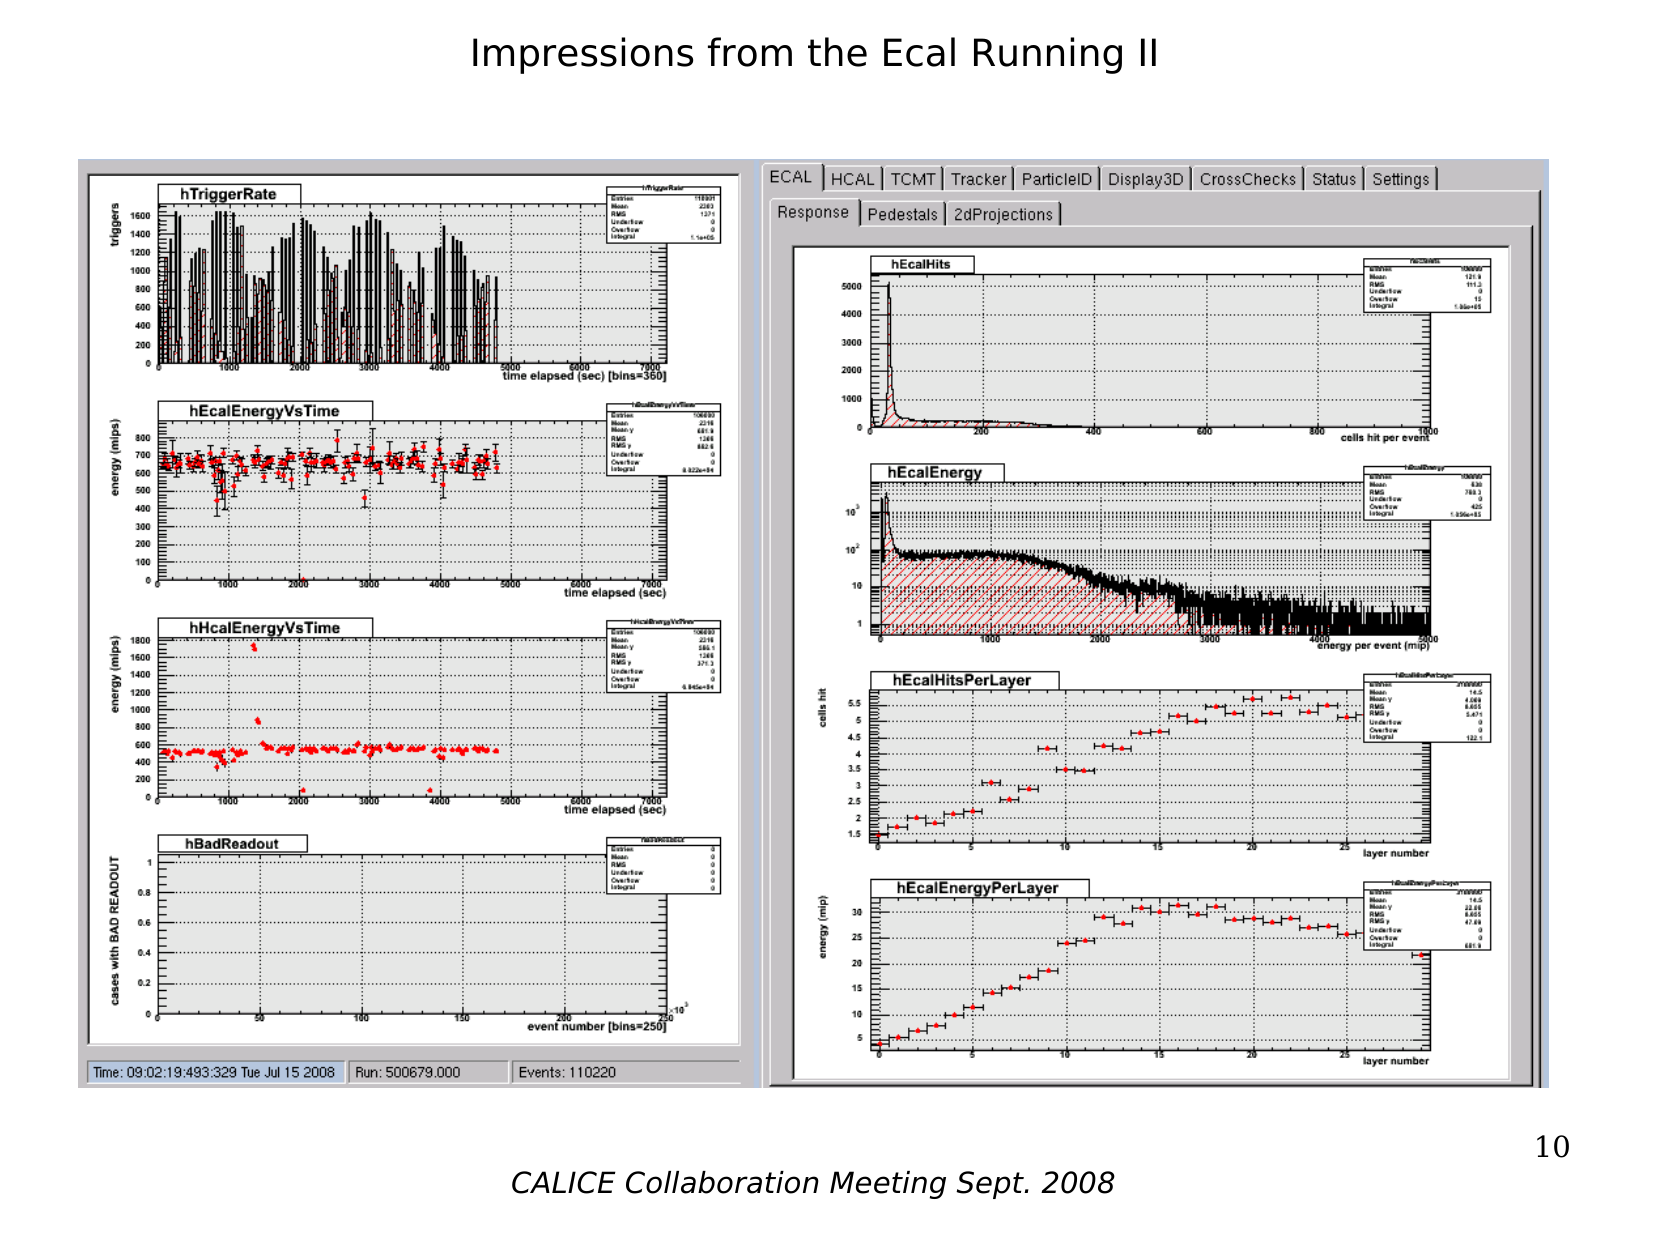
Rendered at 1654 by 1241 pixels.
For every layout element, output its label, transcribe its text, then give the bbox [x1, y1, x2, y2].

picture [78, 159, 1549, 1088]
text_box Impressions from the Ecal Running II [454, 23, 1160, 83]
